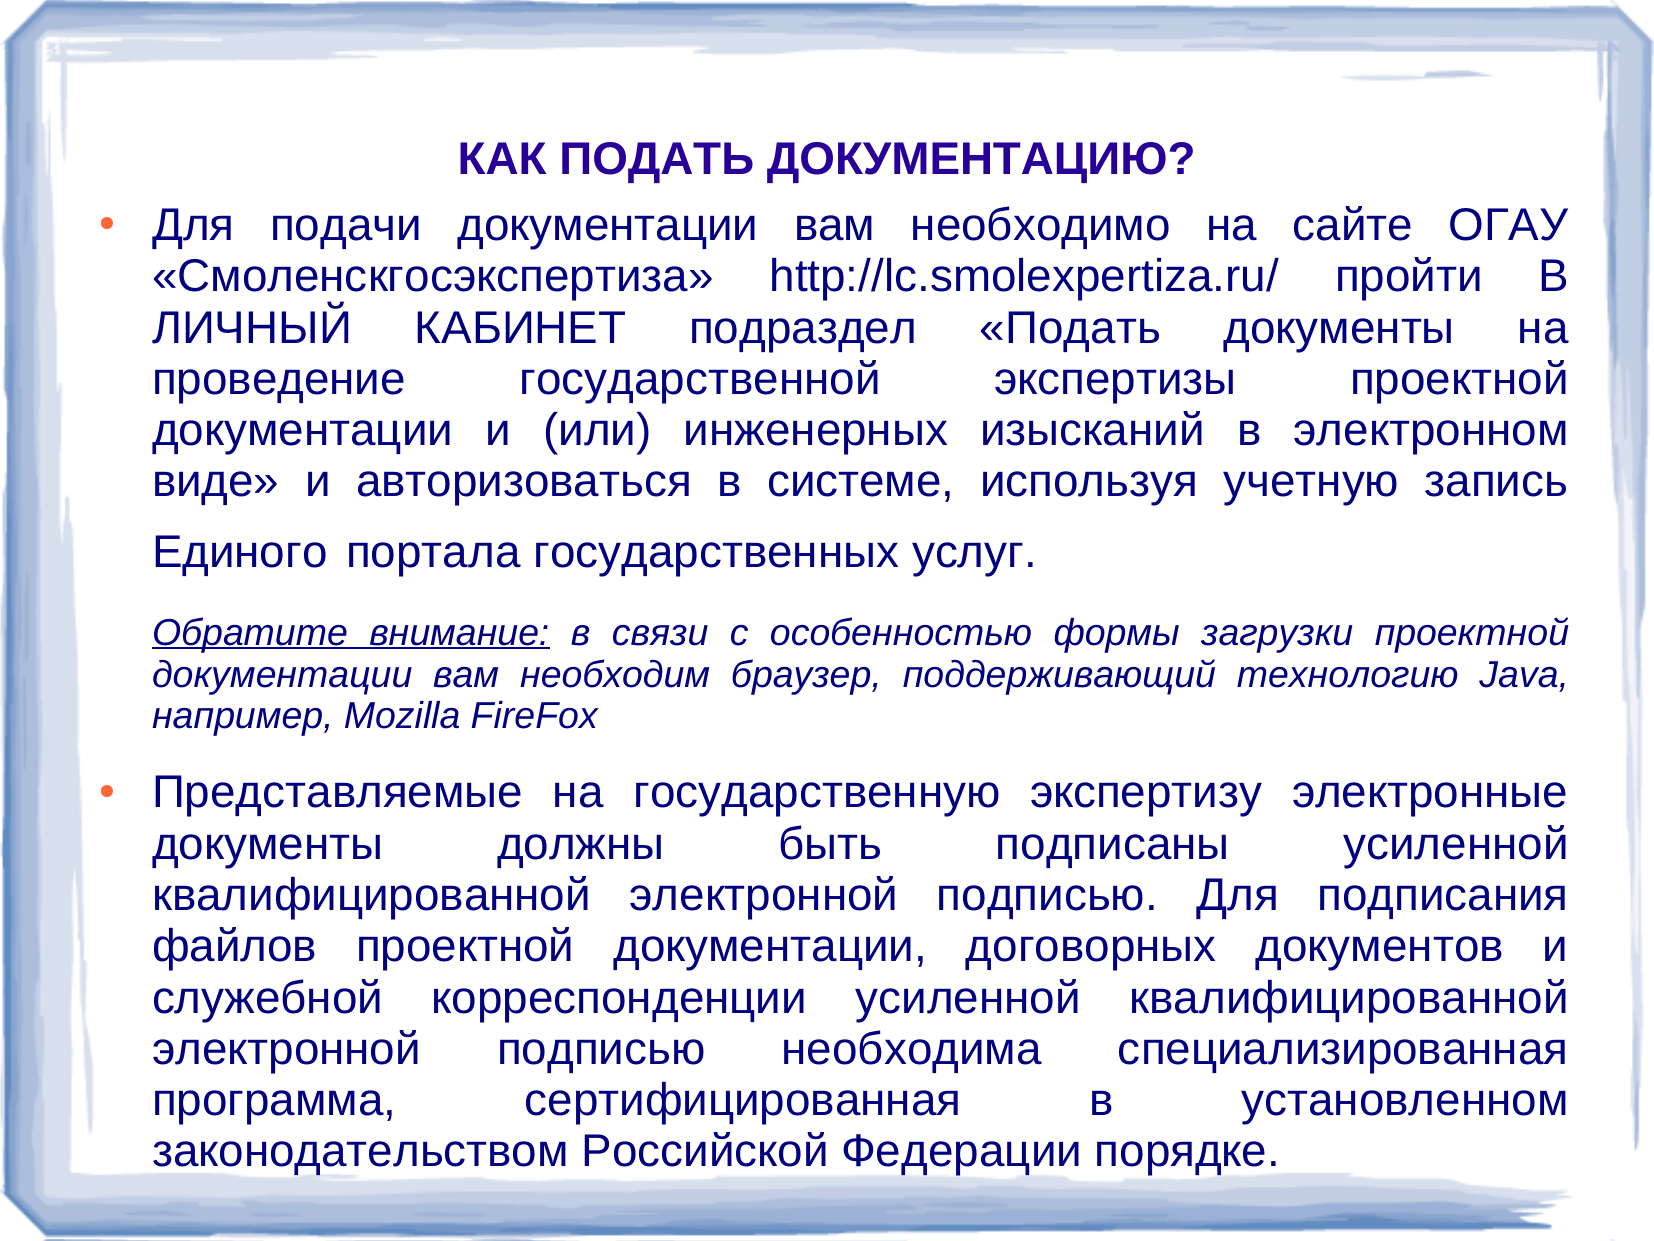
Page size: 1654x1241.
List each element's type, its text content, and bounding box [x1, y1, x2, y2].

title КАК ПОДАТЬ ДОКУМЕНТАЦИЮ? [82, 55, 1571, 263]
list Для подачи документации вам необходимо на сайте ОГАУ «Смоленскгосэкспертиза» http://lc.smolexpertiza.ru/ пройти В ЛИЧНЫЙ КАБИНЕТ подраздел «Подать документы на проведение государственной экспертизы проектной документации и (или) инженерных изысканий в электронном виде» и авторизоваться в системе, используя учетную запись Единого портала государственных услуг. Обратите внимание: в связи с особенностью формы загрузки проектной документации вам необходим браузер, поддерживающий технологию Java, например, Mozilla FireFox Представляемые на государственную экспертизу электронные документы должны быть подписаны усиленной квалифицированной электронной подписью. Для подписания файлов проектной документации, договорных документов и служебной корреспонденции усиленной квалифицированной электронной подписью необходима специализированная программа, сертифицированная в установленном законодательством Российской Федерации порядке. [81, 199, 1570, 1177]
picture [0, 0, 1654, 1241]
